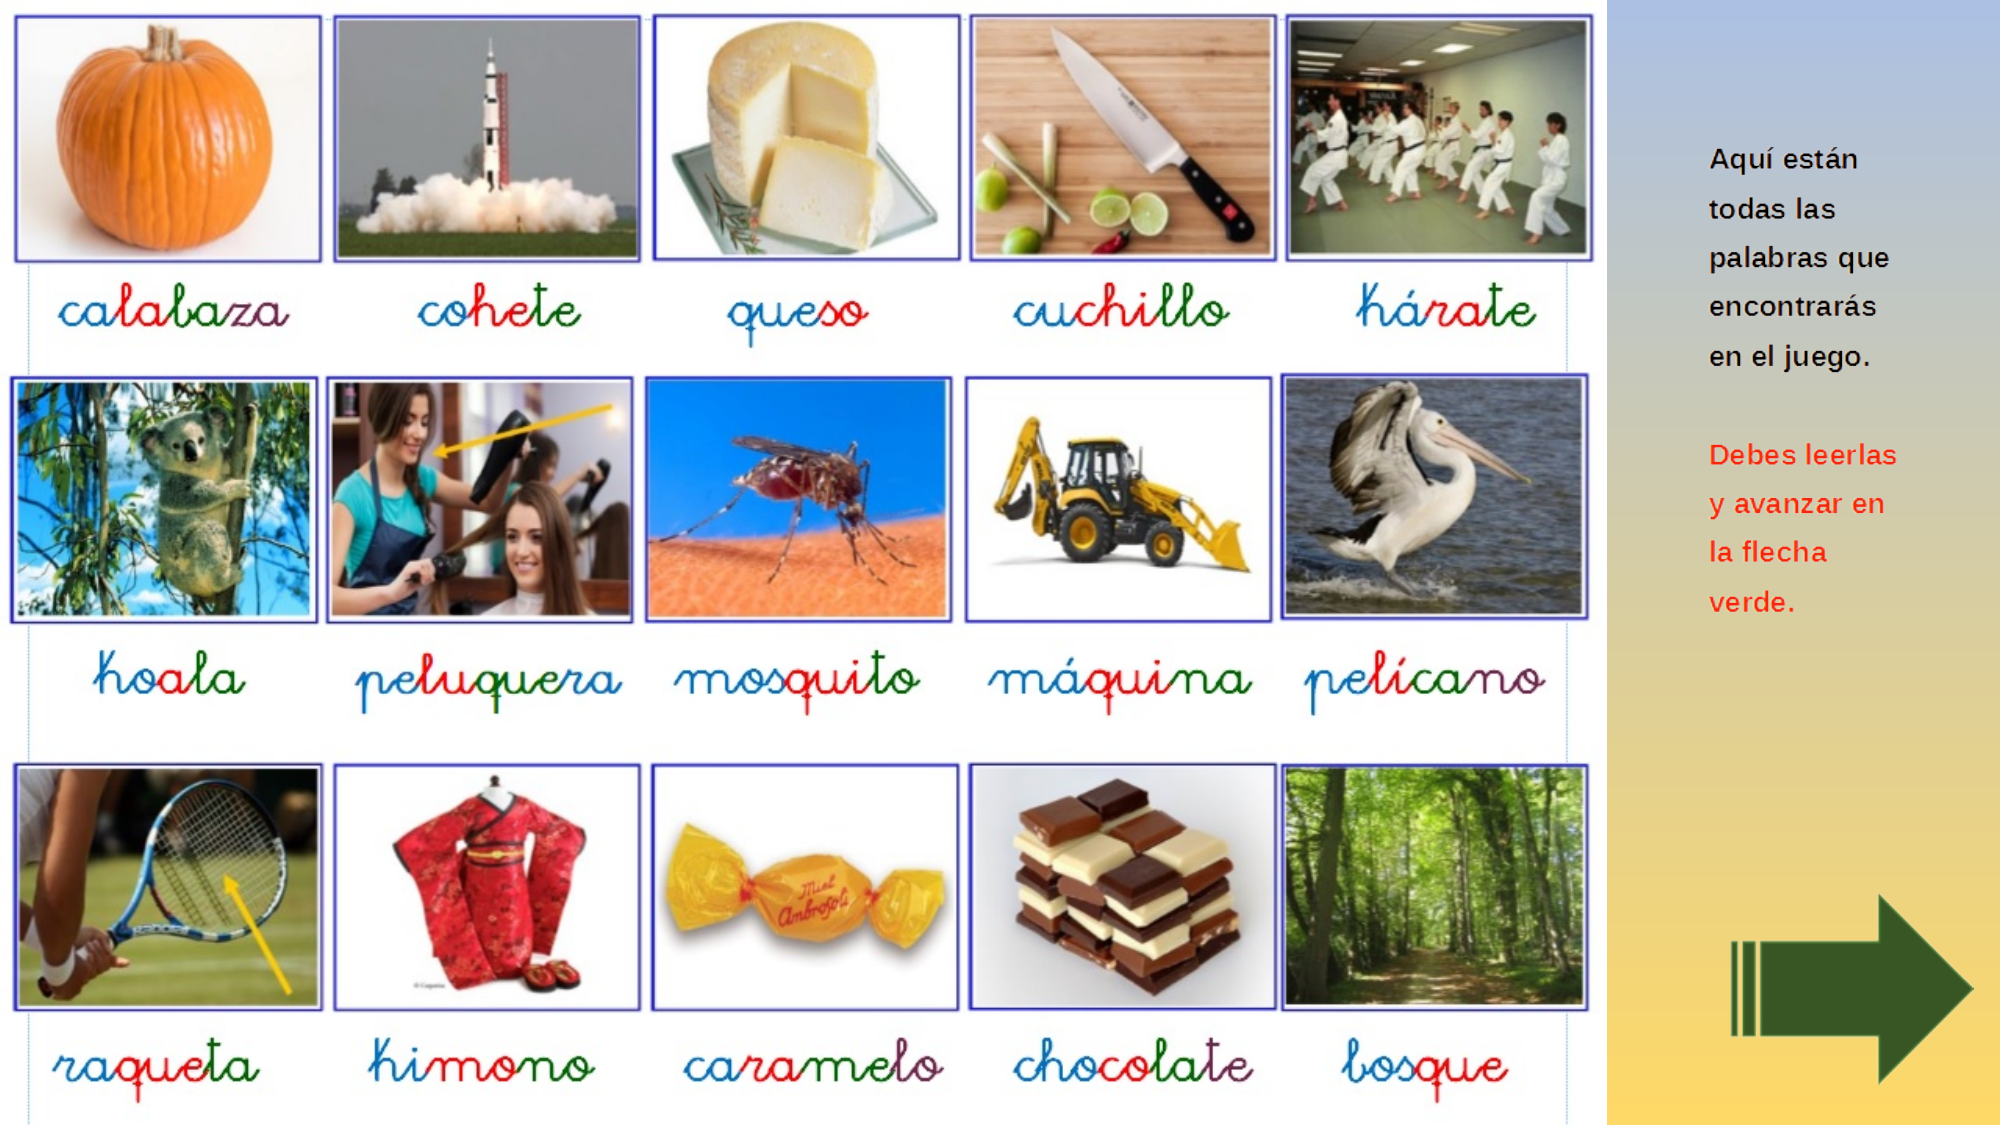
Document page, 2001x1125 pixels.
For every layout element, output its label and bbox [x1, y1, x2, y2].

picture [1730, 892, 1974, 1085]
picture [0, 0, 1607, 1125]
picture [1695, 119, 1932, 675]
